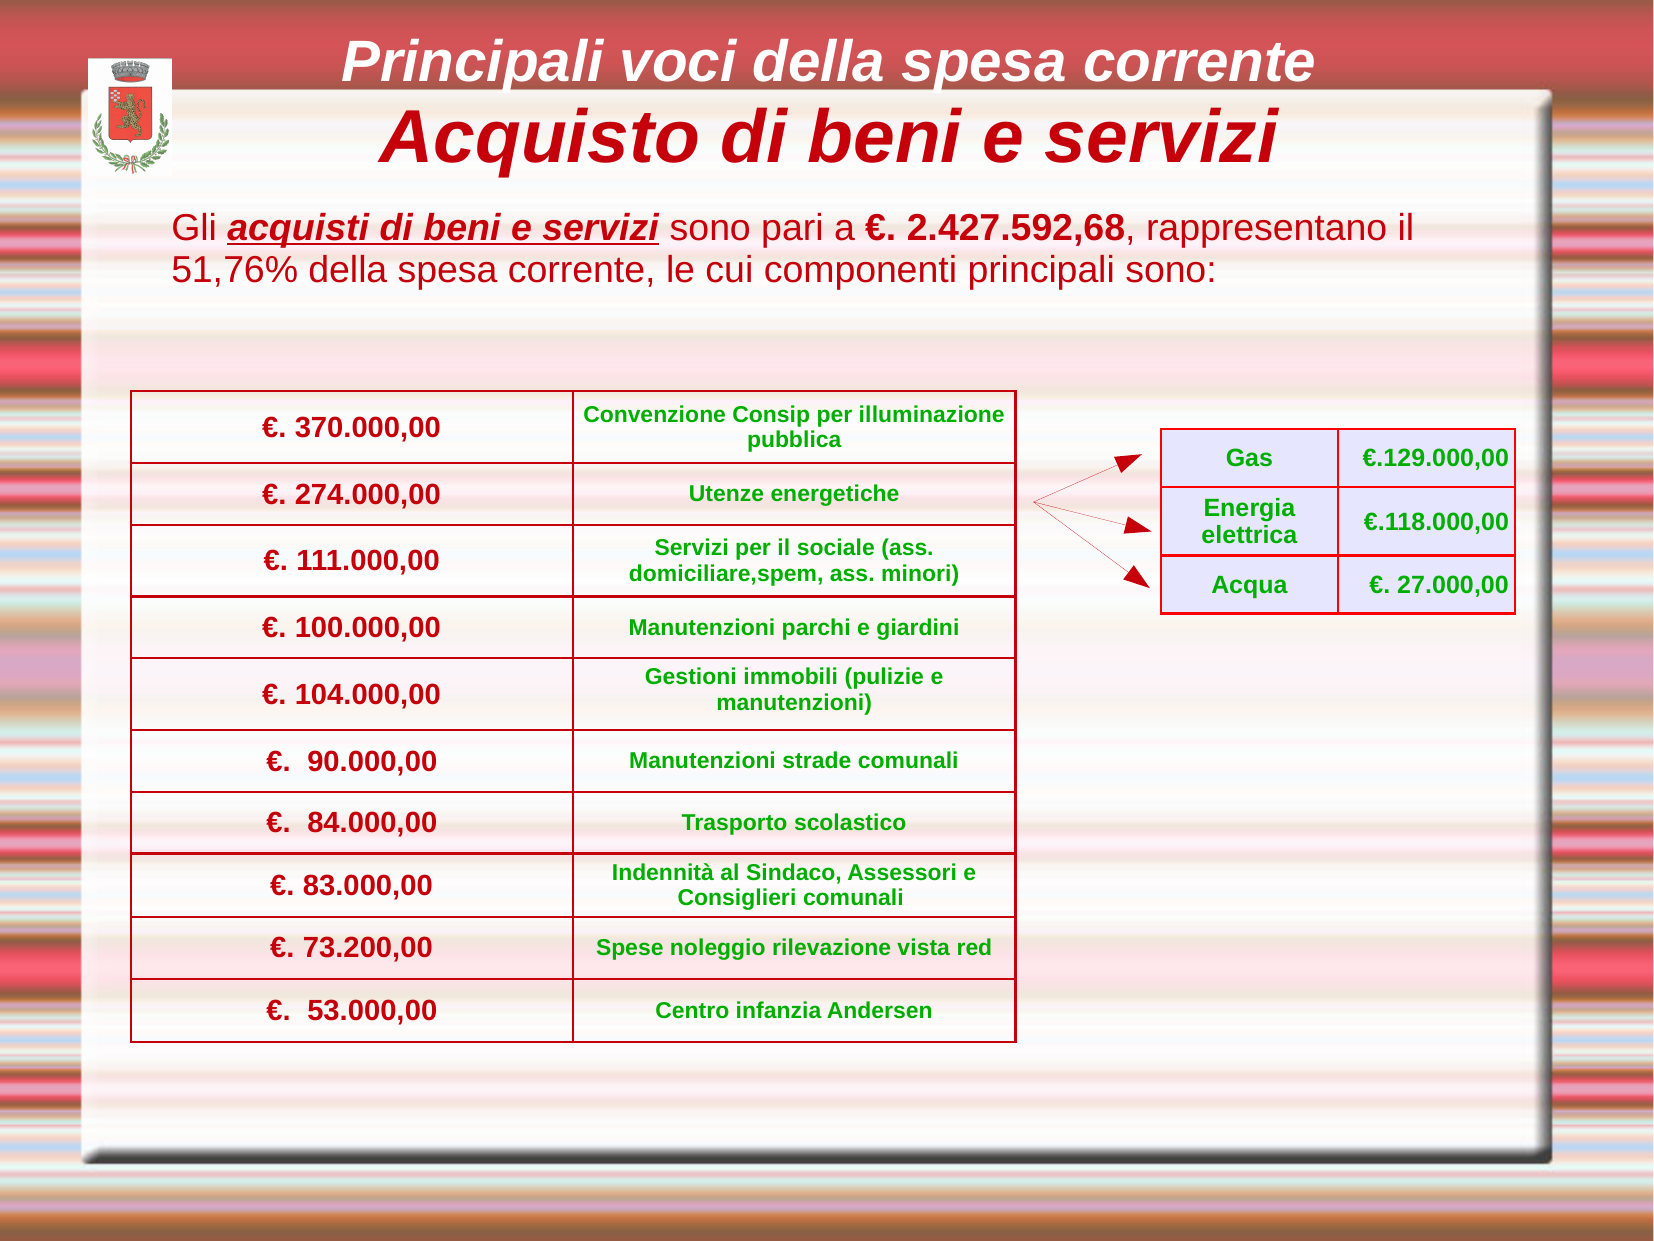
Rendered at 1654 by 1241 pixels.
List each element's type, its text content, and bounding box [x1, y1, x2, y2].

table_cell €. 27.000,00 [1339, 557, 1514, 612]
picture [0, 0, 1654, 1241]
table_header Gas [1162, 430, 1337, 486]
table_cell €. 100.000,00 [132, 598, 572, 657]
table_cell Utenze energetiche [574, 464, 1014, 524]
title Principali voci della spesa corrente Acquisto di beni e servizi [123, 0, 1536, 206]
table_cell Manutenzioni strade comunali [574, 731, 1014, 791]
table_header €.129.000,00 [1339, 430, 1514, 486]
table_cell €.118.000,00 [1339, 488, 1514, 554]
table_cell Energia elettrica [1162, 488, 1337, 554]
table_cell Trasporto scolastico [574, 793, 1014, 852]
table_cell €. 90.000,00 [132, 731, 572, 791]
table_cell Servizi per il sociale (ass. domiciliare,spem, ass. minori) [574, 526, 1014, 595]
list Gli acquisti di beni e servizi sono pari a €. 2.427.592,68, rappresentano il 51,76% della spesa corrente, le cui componenti principali sono: [88, 206, 1548, 1152]
table_cell €. 111.000,00 [132, 526, 572, 595]
table_cell Spese noleggio rilevazione vista red [574, 918, 1014, 978]
table_header €. 370.000,00 [132, 392, 572, 462]
table_cell Gestioni immobili (pulizie e manutenzioni) [574, 659, 1014, 729]
table_cell €. 73.200,00 [132, 918, 572, 978]
table_cell Manutenzioni parchi e giardini [574, 598, 1014, 657]
table_cell €. 83.000,00 [132, 855, 572, 916]
table_cell €. 104.000,00 [132, 659, 572, 729]
table_cell €. 274.000,00 [132, 464, 572, 524]
table_cell €. 84.000,00 [132, 793, 572, 852]
table_header Convenzione Consip per illuminazione pubblica [574, 392, 1014, 462]
table_cell €. 53.000,00 [132, 980, 572, 1041]
table_cell Indennità al Sindaco, Assessori e Consiglieri comunali [574, 855, 1014, 916]
table_cell Centro infanzia Andersen [574, 980, 1014, 1041]
table_cell Acqua [1162, 557, 1337, 612]
